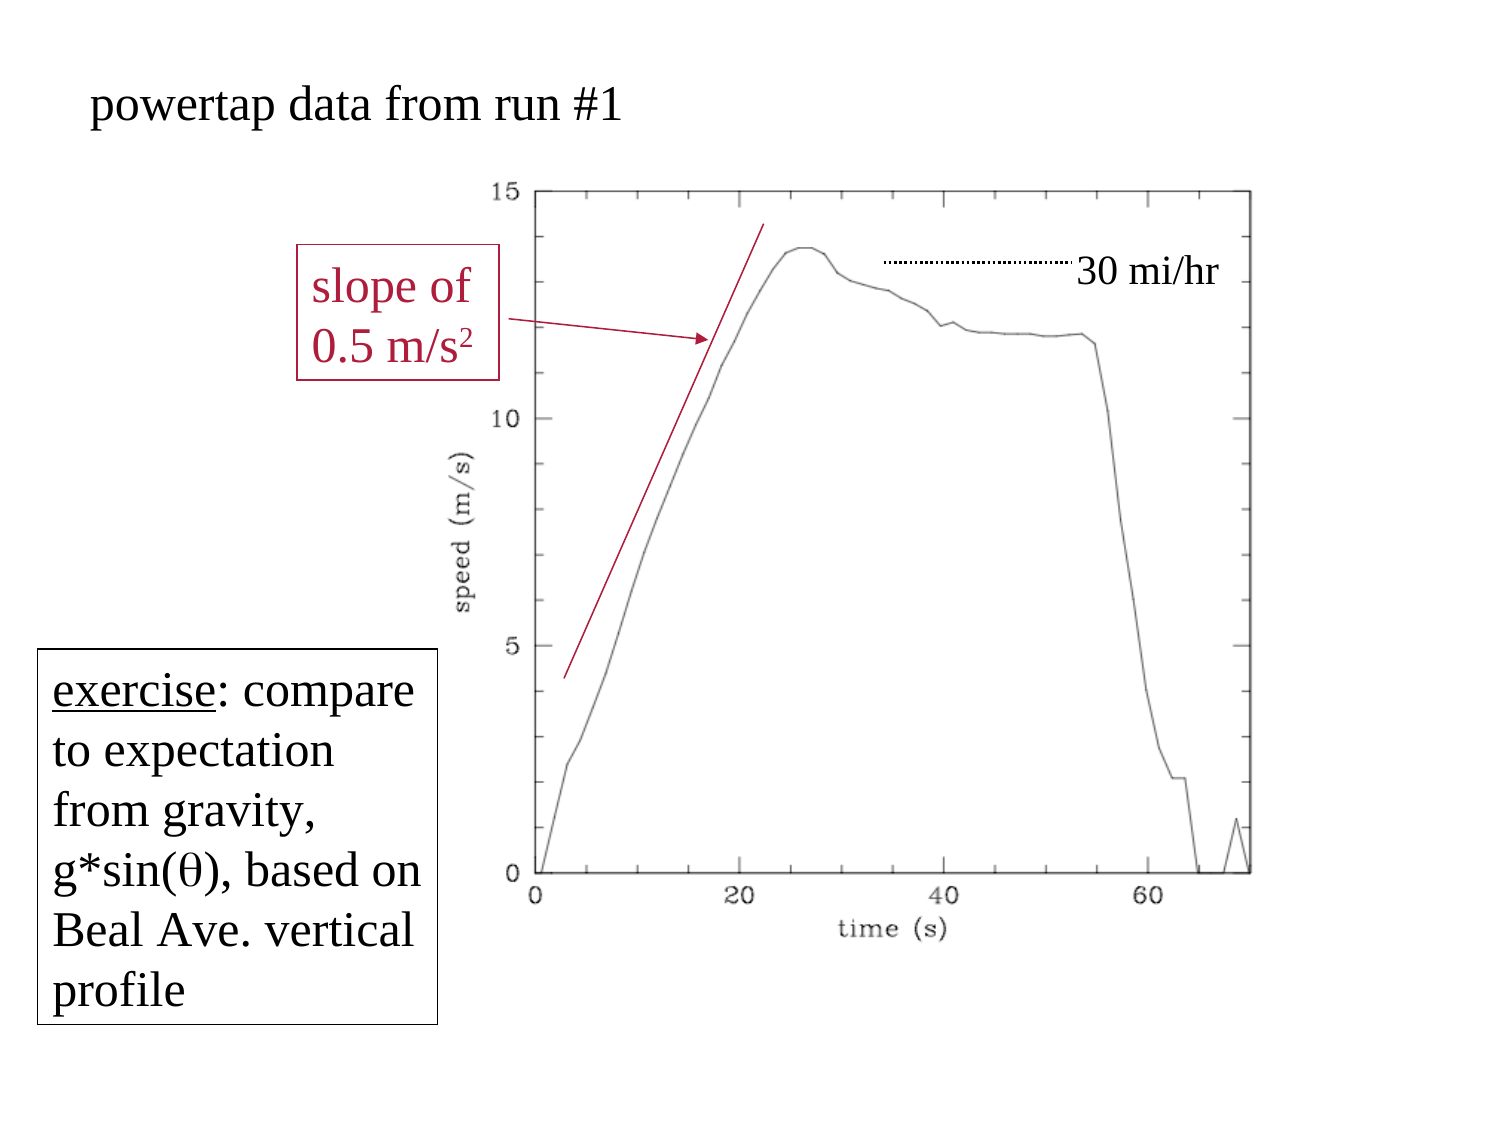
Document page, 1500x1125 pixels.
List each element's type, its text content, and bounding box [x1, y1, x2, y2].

text_box powertap data from run #1 [74, 62, 1150, 138]
picture [416, 147, 1325, 963]
text_box 30 mi/hr [1061, 234, 1235, 301]
text_box exercise: compare to expectation from gravity, g*sin(θ), based on Beal Ave. vertical profile [37, 648, 438, 1025]
text_box slope of 0.5 m/s2 [296, 244, 500, 381]
